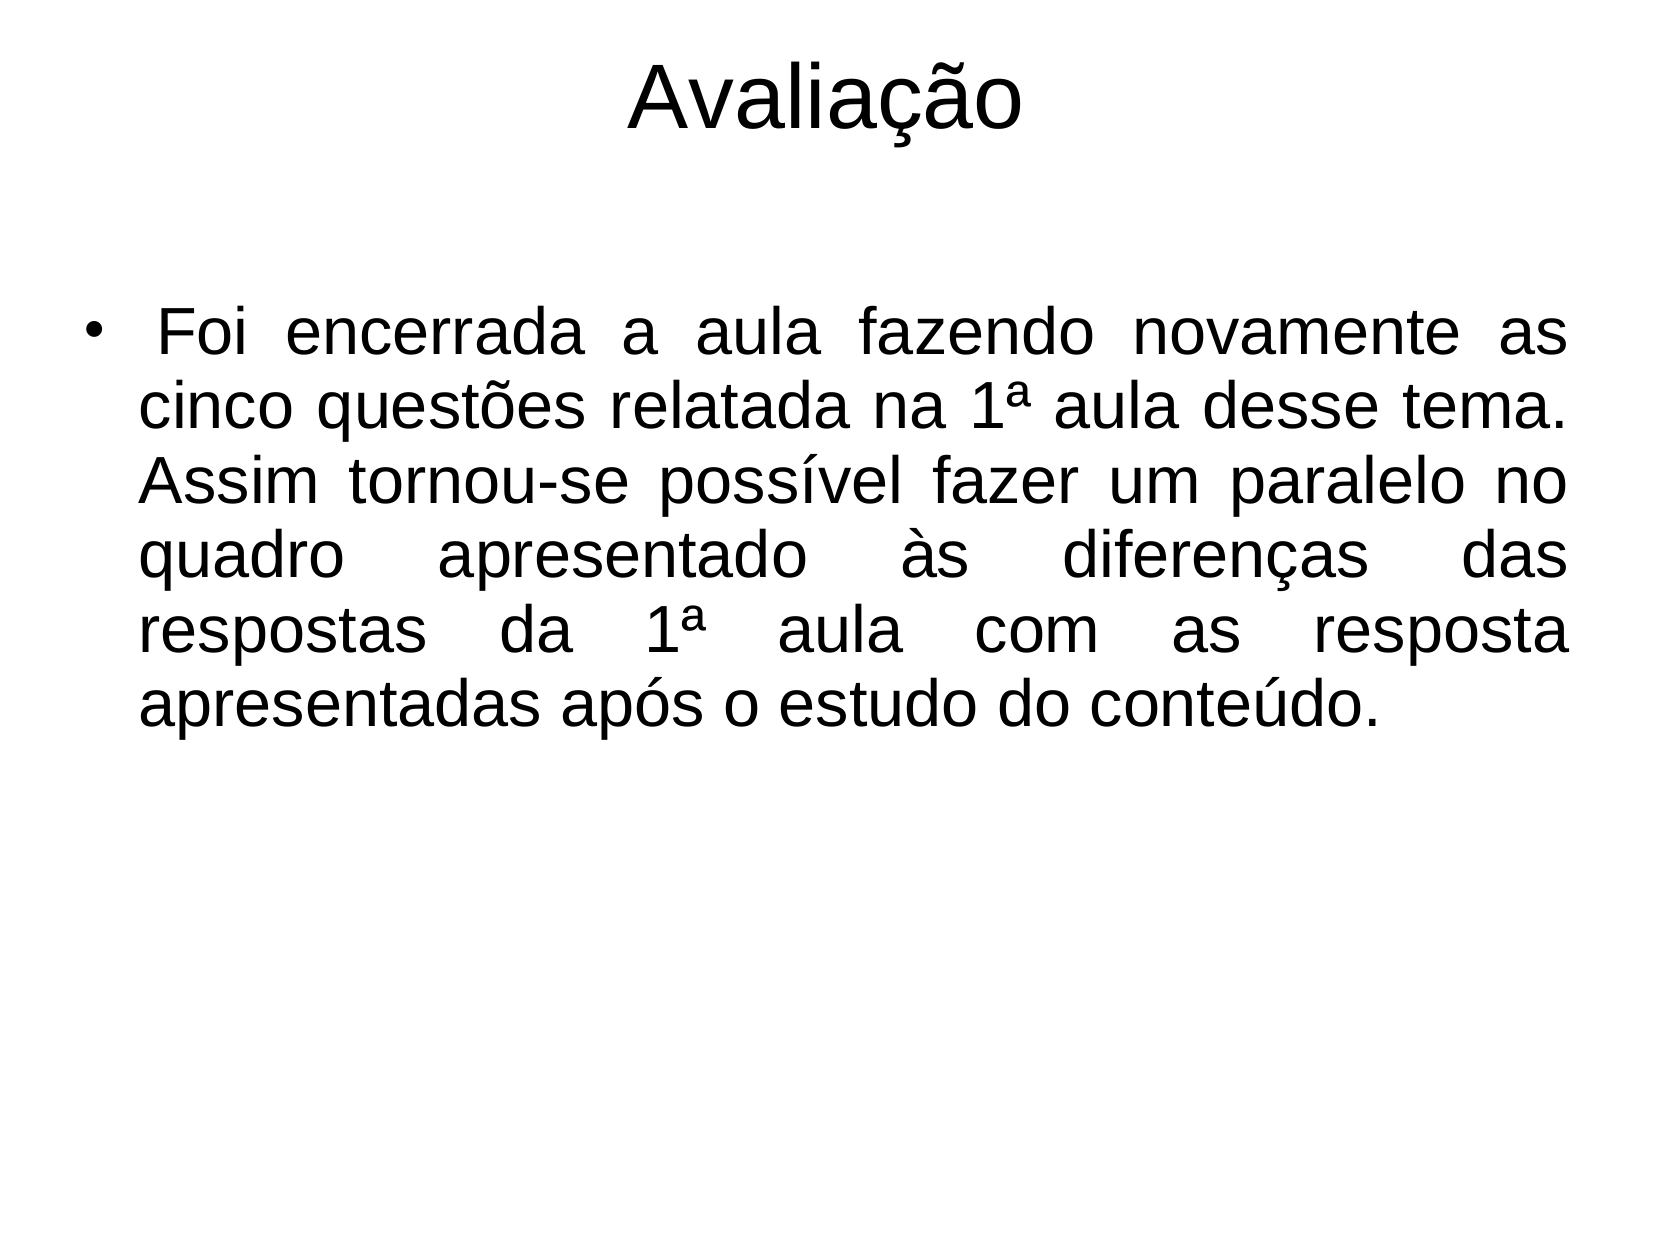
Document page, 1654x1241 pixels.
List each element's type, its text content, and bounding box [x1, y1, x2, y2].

title Avaliação [82, 49, 1571, 257]
list Foi encerrada a aula fazendo novamente as cinco questões relatada na 1ª aula desse tema. Assim tornou-se possível fazer um paralelo no quadro apresentado às diferenças das respostas da 1ª aula com as resposta apresentadas após o estudo do conteúdo. [82, 290, 1571, 1109]
